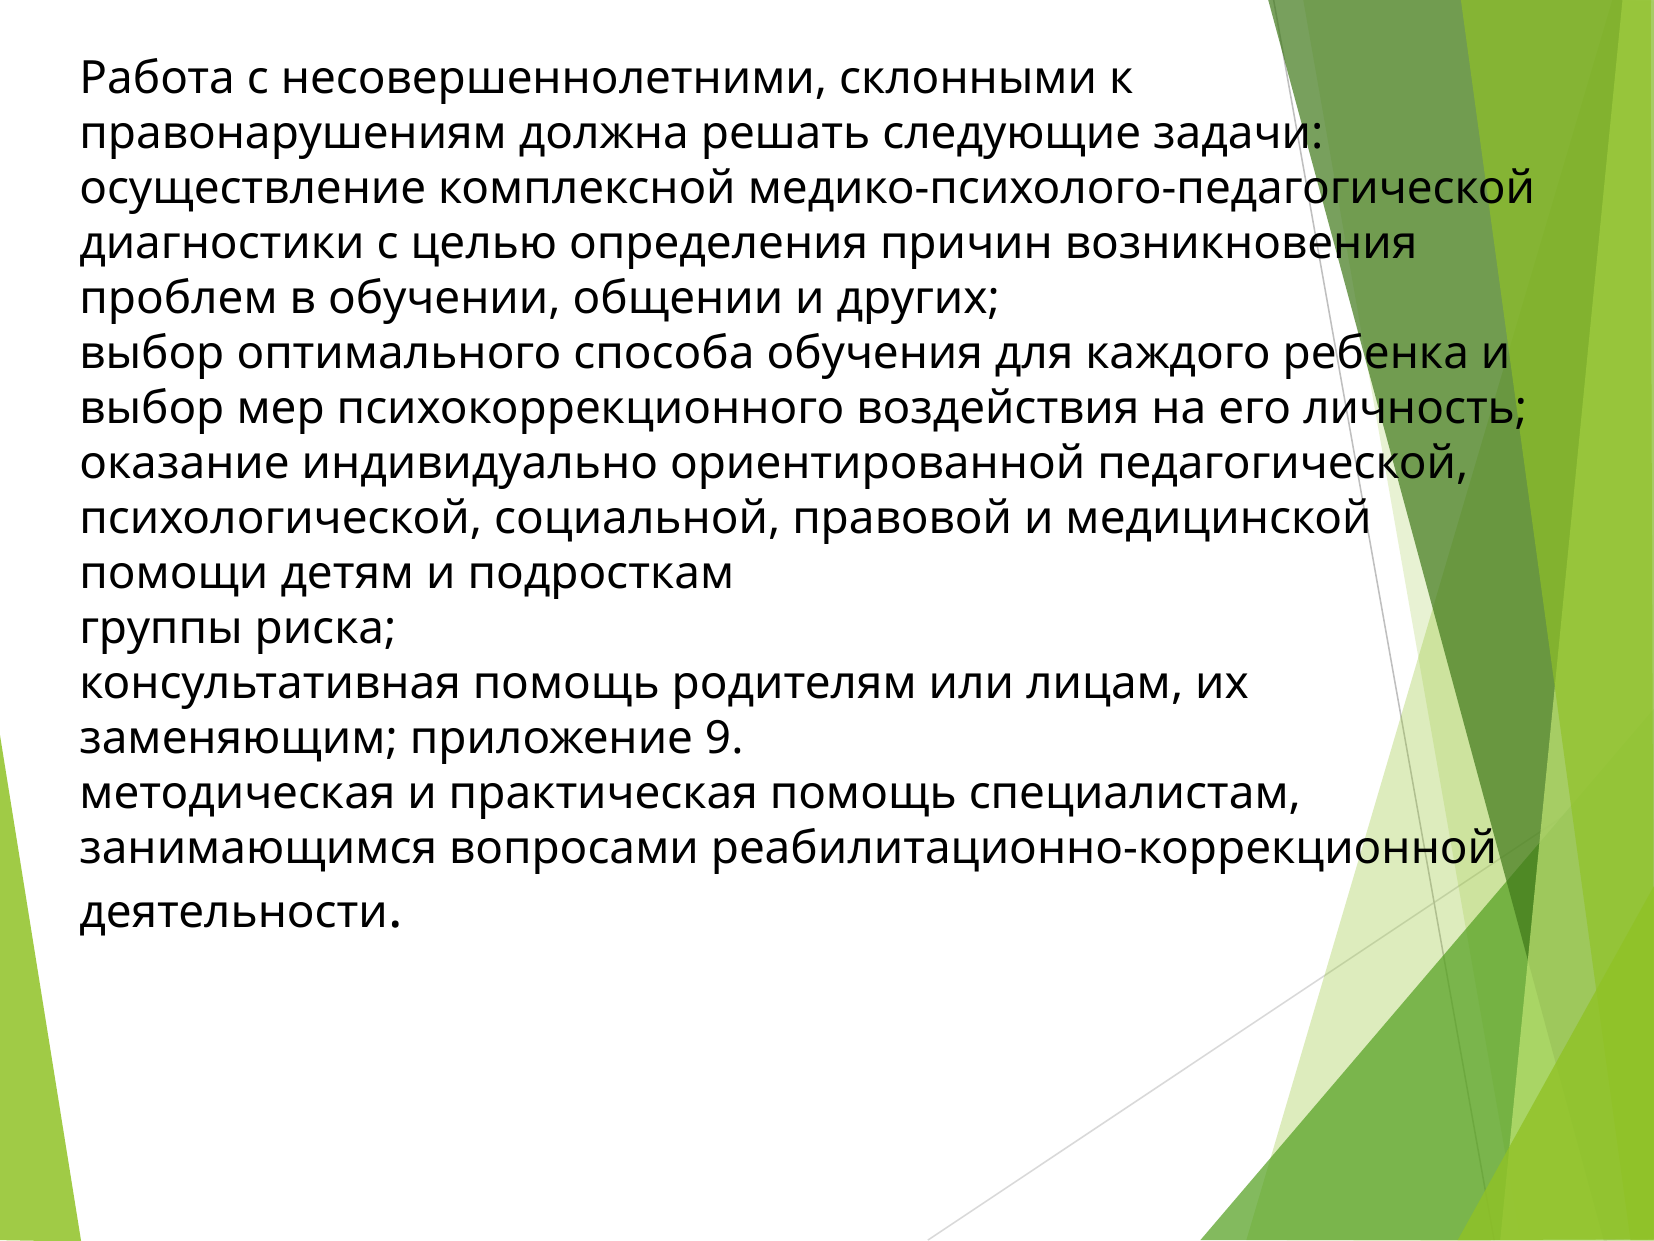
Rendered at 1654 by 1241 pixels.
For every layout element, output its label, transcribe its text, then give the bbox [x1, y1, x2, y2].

title Работа с несовершеннолетними, склонными к правонарушениям должна решать следующие задачи: осуществление комплексной медико-психолого-педагогической диагностики с целью определения причин возникновения проблем в обучении, общении и других; выбор оптимального способа обучения для каждого ребенка и выбор мер психокоррекционного воздействия на его личность; оказание индивидуально ориентированной педагогической, психологической, социальной, правовой и медицинской помощи детям и подросткам группы риска; консультативная помощь родителям или лицам, их заменяющим; приложение 9. методическая и практическая помощь специалистам, занимающимся вопросами реабилитационно-коррекционной деятельности. [64, 40, 1553, 1105]
